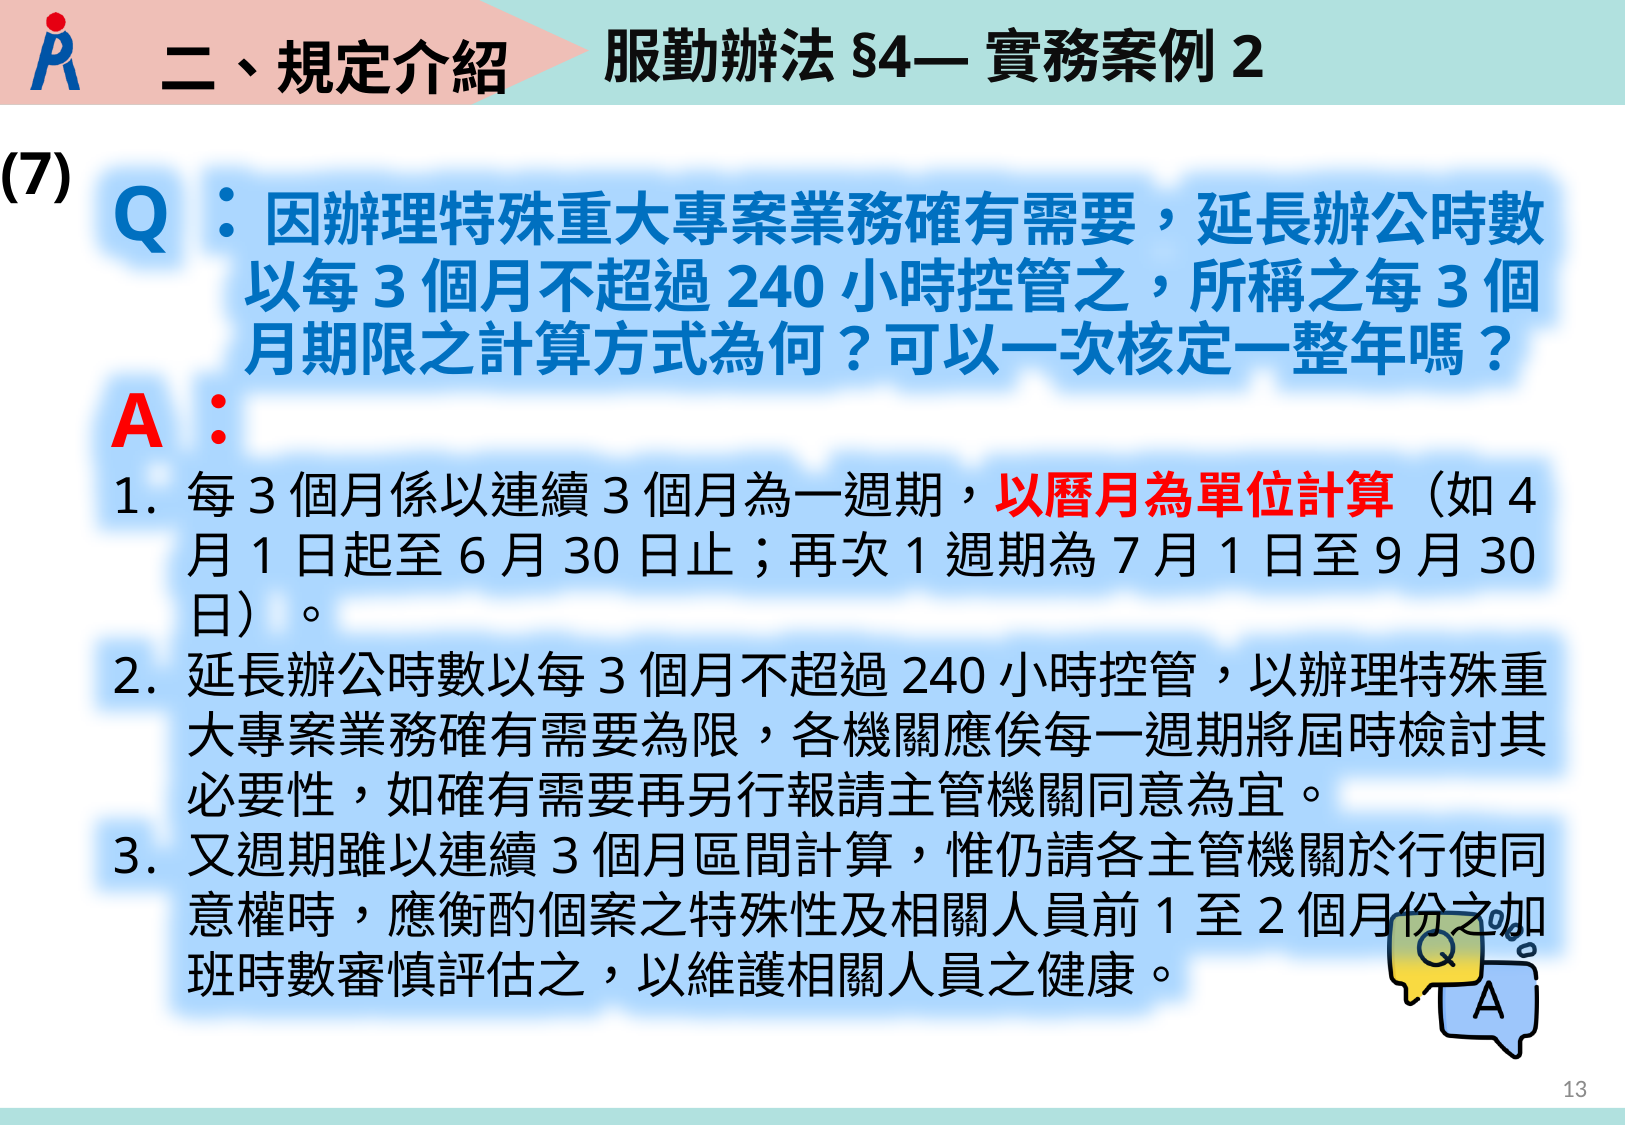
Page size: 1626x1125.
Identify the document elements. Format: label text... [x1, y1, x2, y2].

picture [30, 12, 80, 90]
text_box Q：因辦理特殊重大專案業務確有需要，延長辦公時數以每3個月不超過240小時控管之，所稱之每3個月期限之計算方式為何？可以一次核定一整年嗎？ A： 每3個月係以連續3個月為一週期，以曆月為單位計算（如4月1日起至6月30日止；再次1週期為7月1日至9月30日）。 延長辦公時數以每3個月不超過240小時控管，以辦理特殊重大專案業務確有需要為限，各機關應俟每一週期將屆時檢討其必要性，如確有需要再另行報請主管機關同意為宜。 又週期雖以連續3個月區間計算，惟仍請各主管機關於行使同意權時，應衡酌個案之特殊性及相關人員前1至2個月份之加班時數審慎評估之，以維護相關人員之健康。 [96, 168, 1564, 946]
text_box 服勤辦法§4—實務案例2 [588, 11, 1454, 97]
text_box [473, 0, 1625, 105]
slide_number <編號> [1236, 1057, 1603, 1107]
picture [1387, 946, 1539, 1060]
text_box 二、規定介紹(7) [0, 0, 588, 105]
text_box [0, 1107, 1625, 1125]
